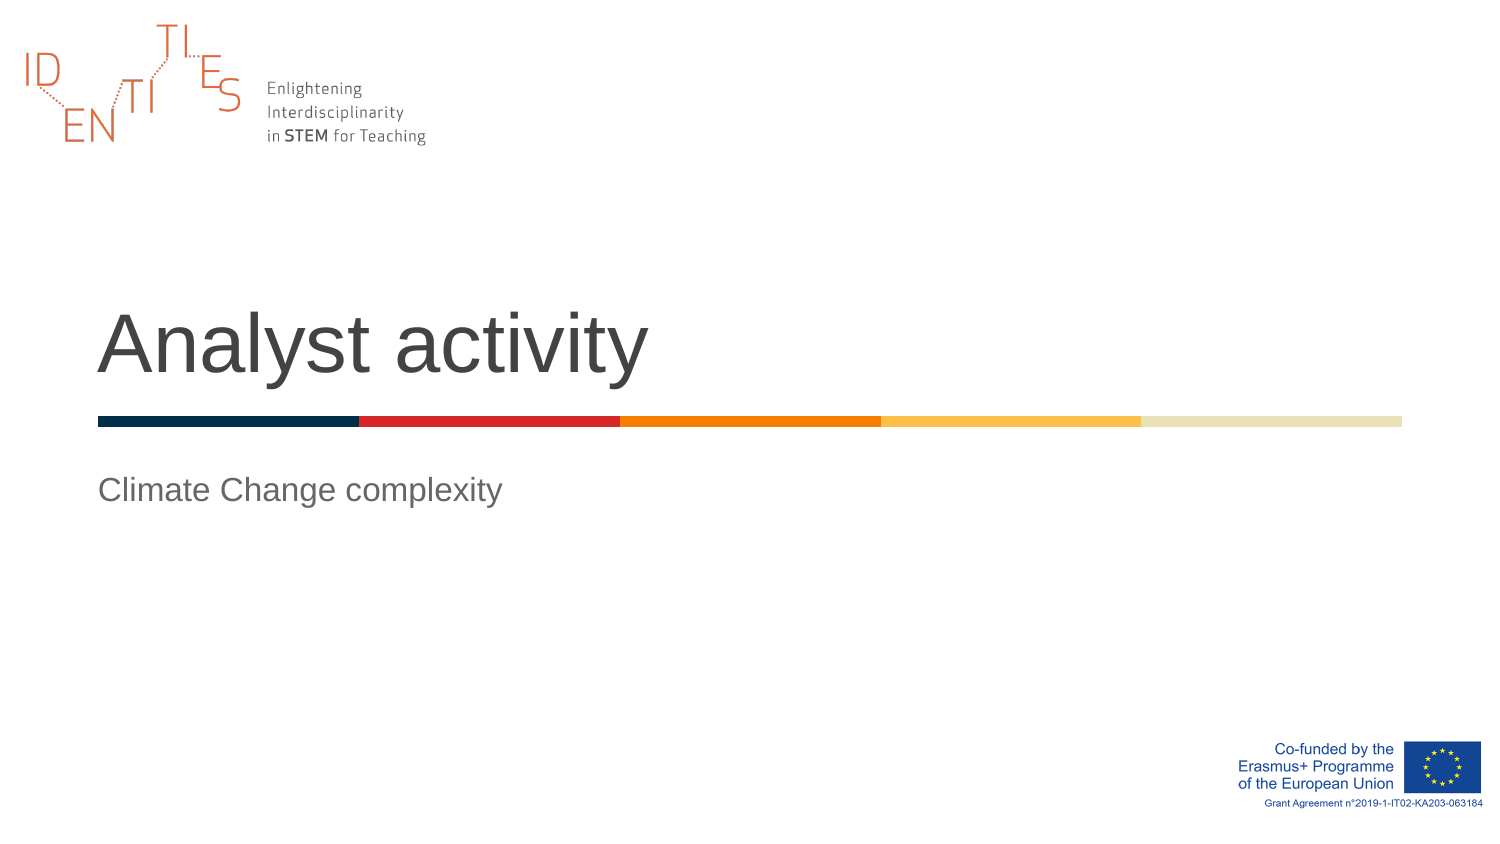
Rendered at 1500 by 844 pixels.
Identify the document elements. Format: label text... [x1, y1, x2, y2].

picture [25, 22, 426, 146]
subtitle Climate Change complexity [82, 452, 881, 667]
title Analyst activity [82, 225, 1403, 404]
picture [1233, 738, 1484, 812]
